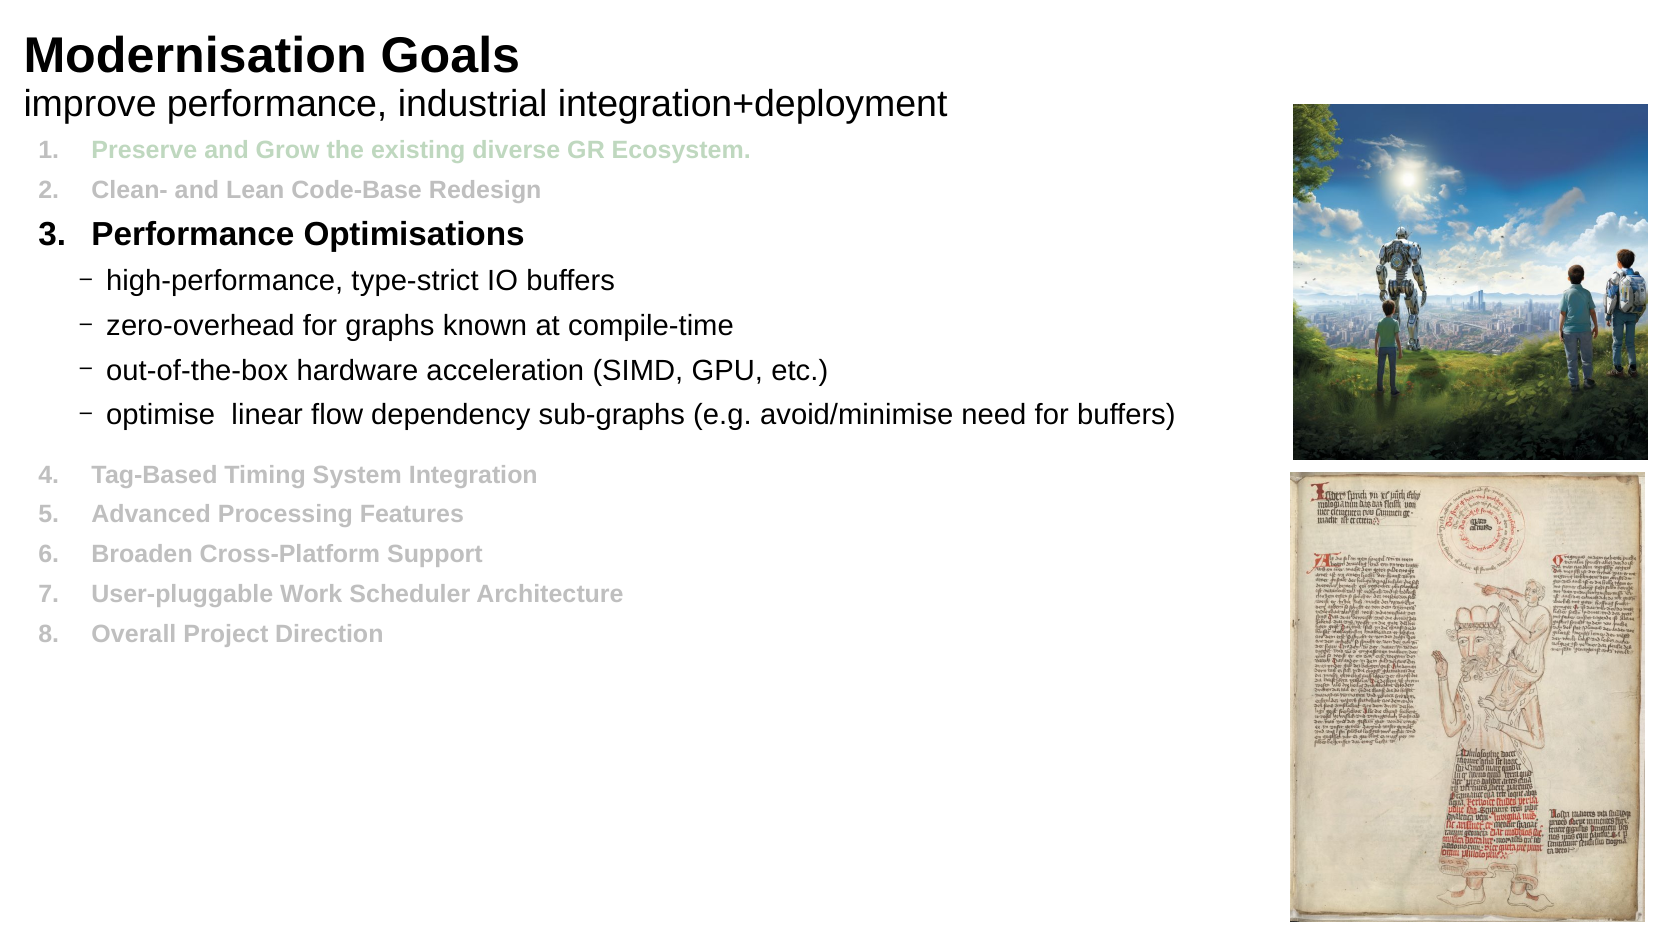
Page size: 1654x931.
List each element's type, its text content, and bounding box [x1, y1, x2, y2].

text_box [17, 451, 1264, 703]
list Preserve and Grow the existing diverse GR Ecosystem. Clean- and Lean Code-Base Redesign Performance Optimisations high-performance, type-strict IO buffers zero-overhead for graphs known at compile-time out-of-the-box hardware acceleration (SIMD, GPU, etc.) optimise linear flow dependency sub-graphs (e.g. avoid/minimise need for buffers) Tag-Based Timing System Integration Advanced Processing Features Broaden Cross-Platform Support User-pluggable Work Scheduler Architecture Overall Project Direction [20, 135, 1282, 907]
title Modernisation Goals improve performance, industrial integration+deployment [23, 5, 1586, 146]
picture [1293, 104, 1648, 460]
text_box [23, 132, 1270, 210]
picture [1290, 472, 1645, 922]
